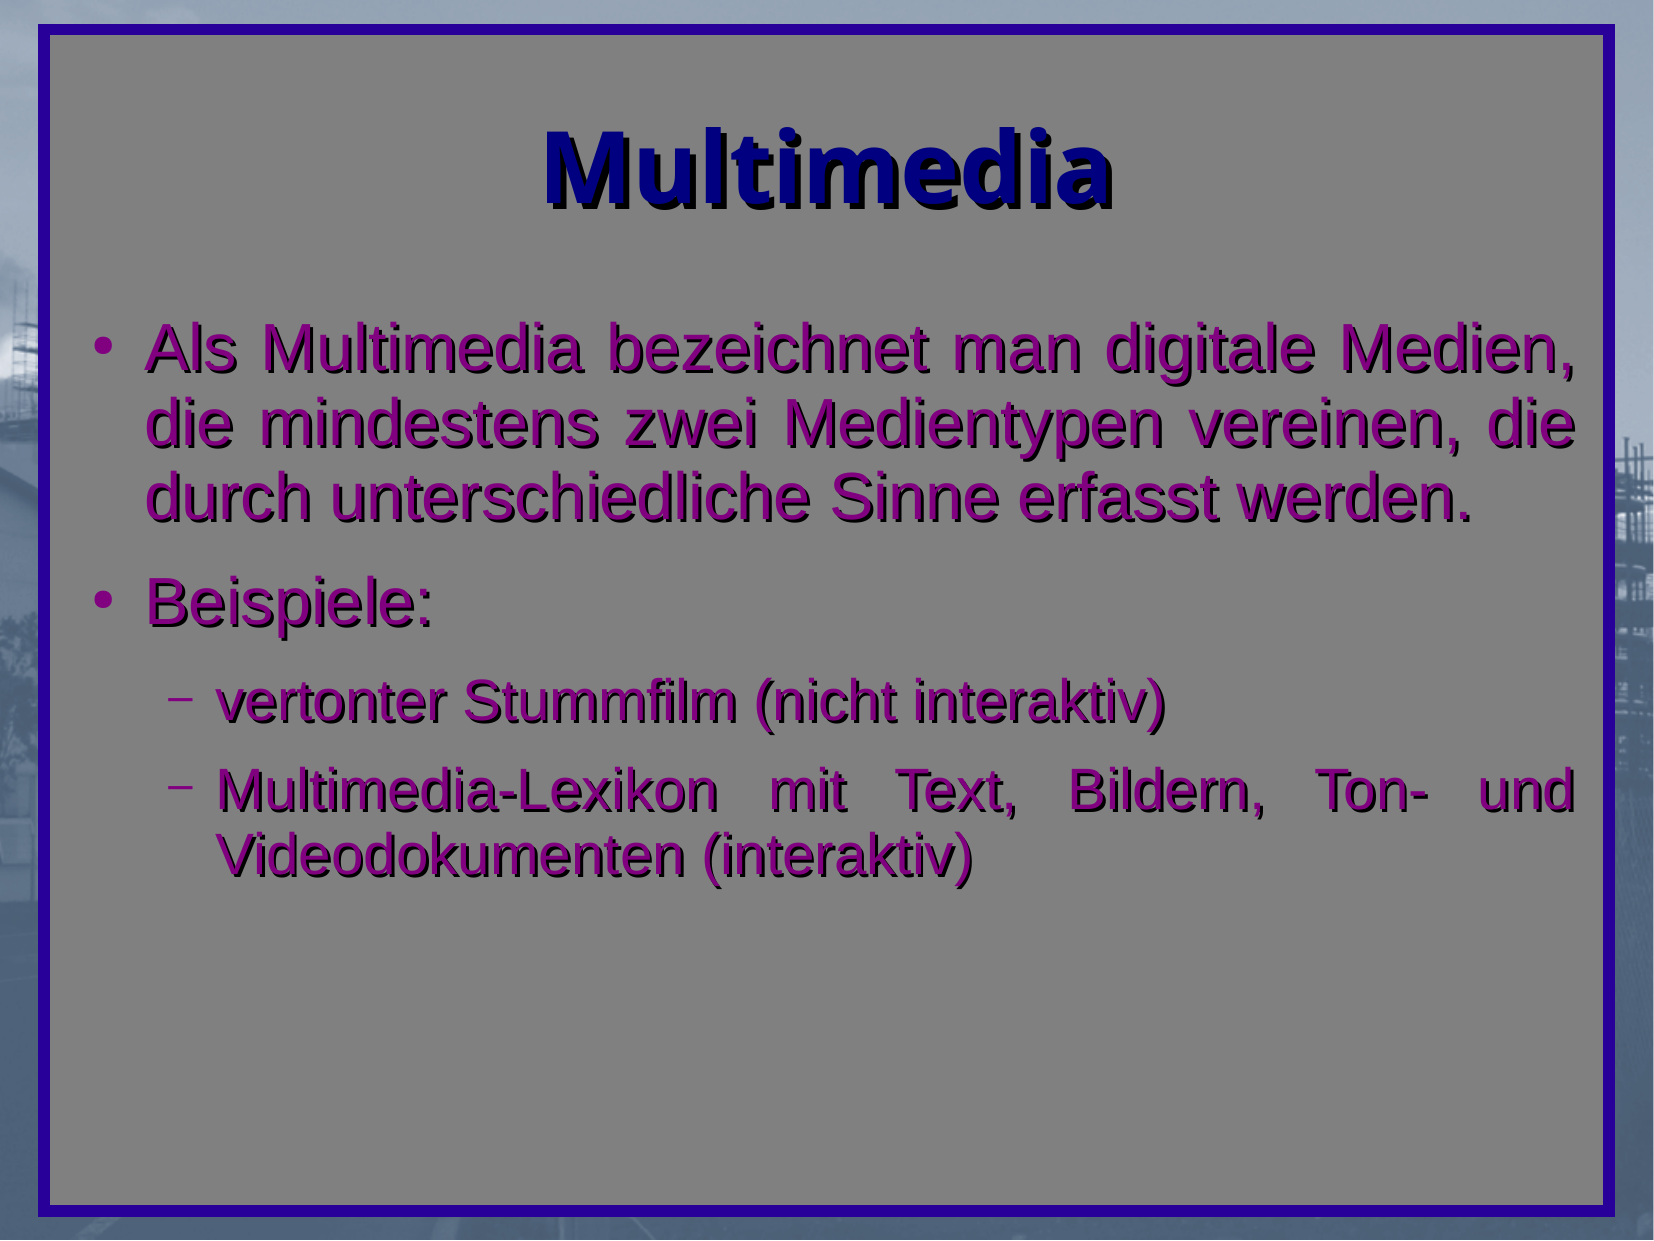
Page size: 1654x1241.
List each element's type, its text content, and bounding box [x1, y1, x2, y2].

picture [0, 0, 1654, 1240]
list Als Multimedia bezeichnet man digitale Medien, die mindestens zwei Medientypen vereinen, die durch unterschiedliche Sinne erfasst werden. Beispiele: vertonter Stummfilm (nicht interaktiv) Multimedia-Lexikon mit Text, Bildern, Ton- und Videodokumenten (interaktiv) [73, 310, 1577, 1167]
title Multimedia [82, 49, 1571, 281]
